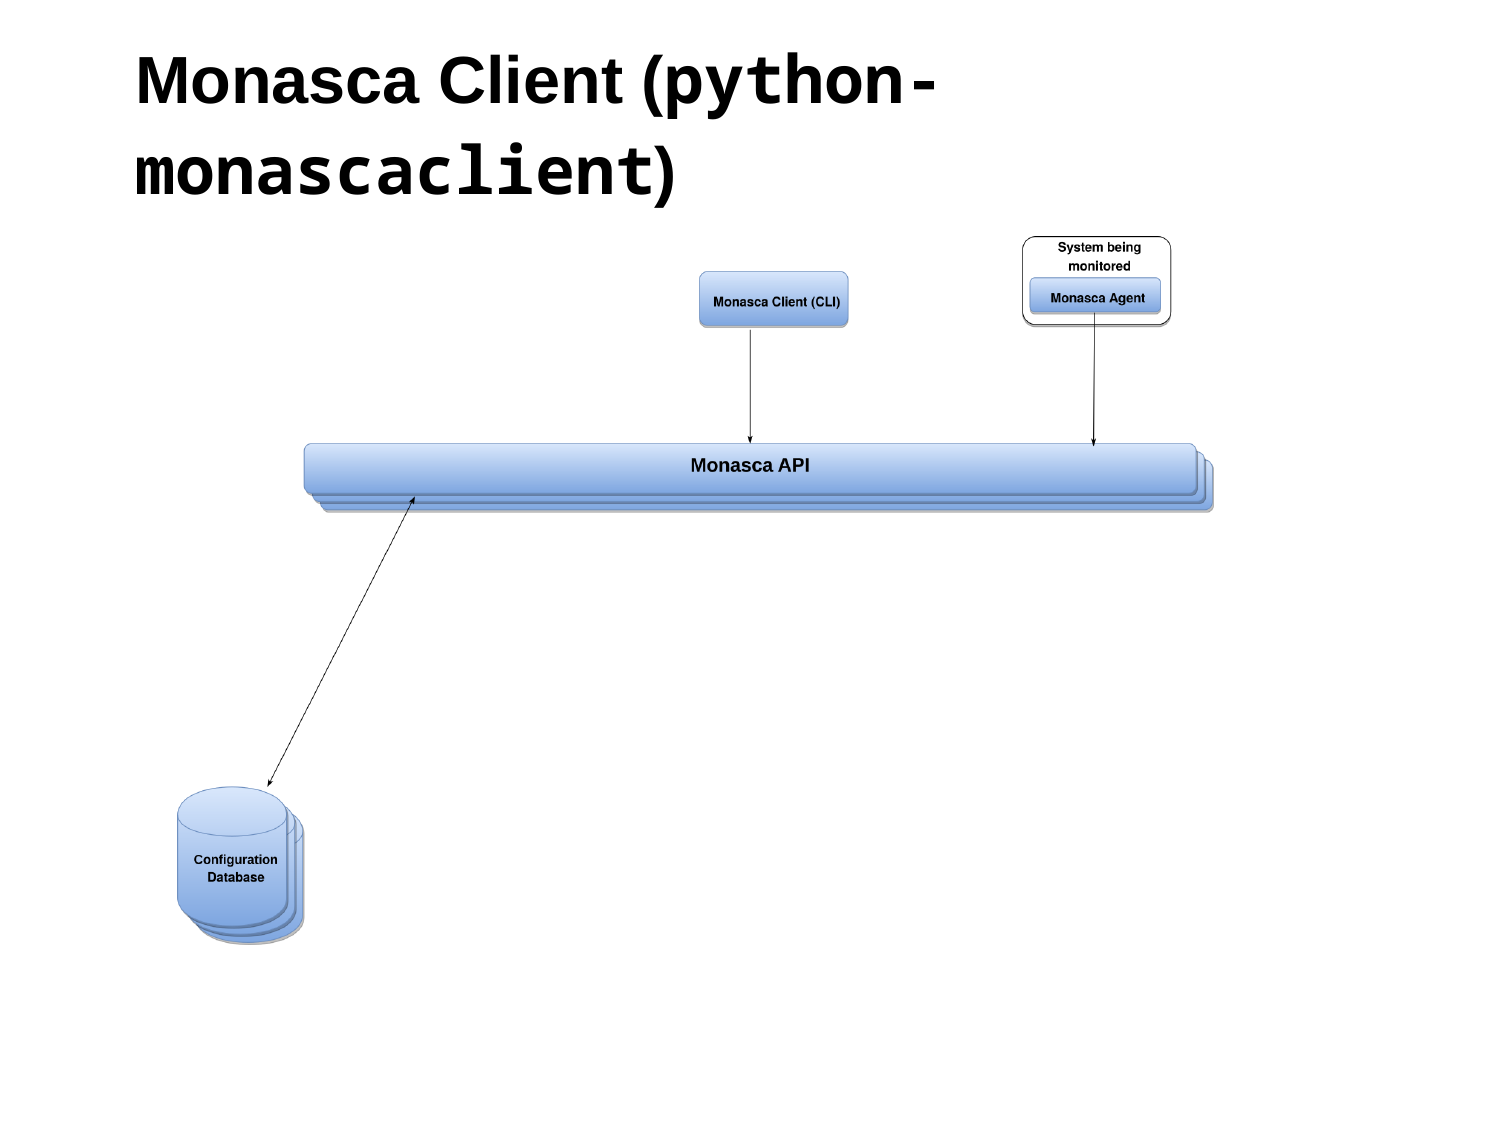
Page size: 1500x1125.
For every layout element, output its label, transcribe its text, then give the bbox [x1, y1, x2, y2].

title Monasca Client (python-monascaclient) [135, 38, 1372, 207]
picture [177, 236, 1359, 945]
